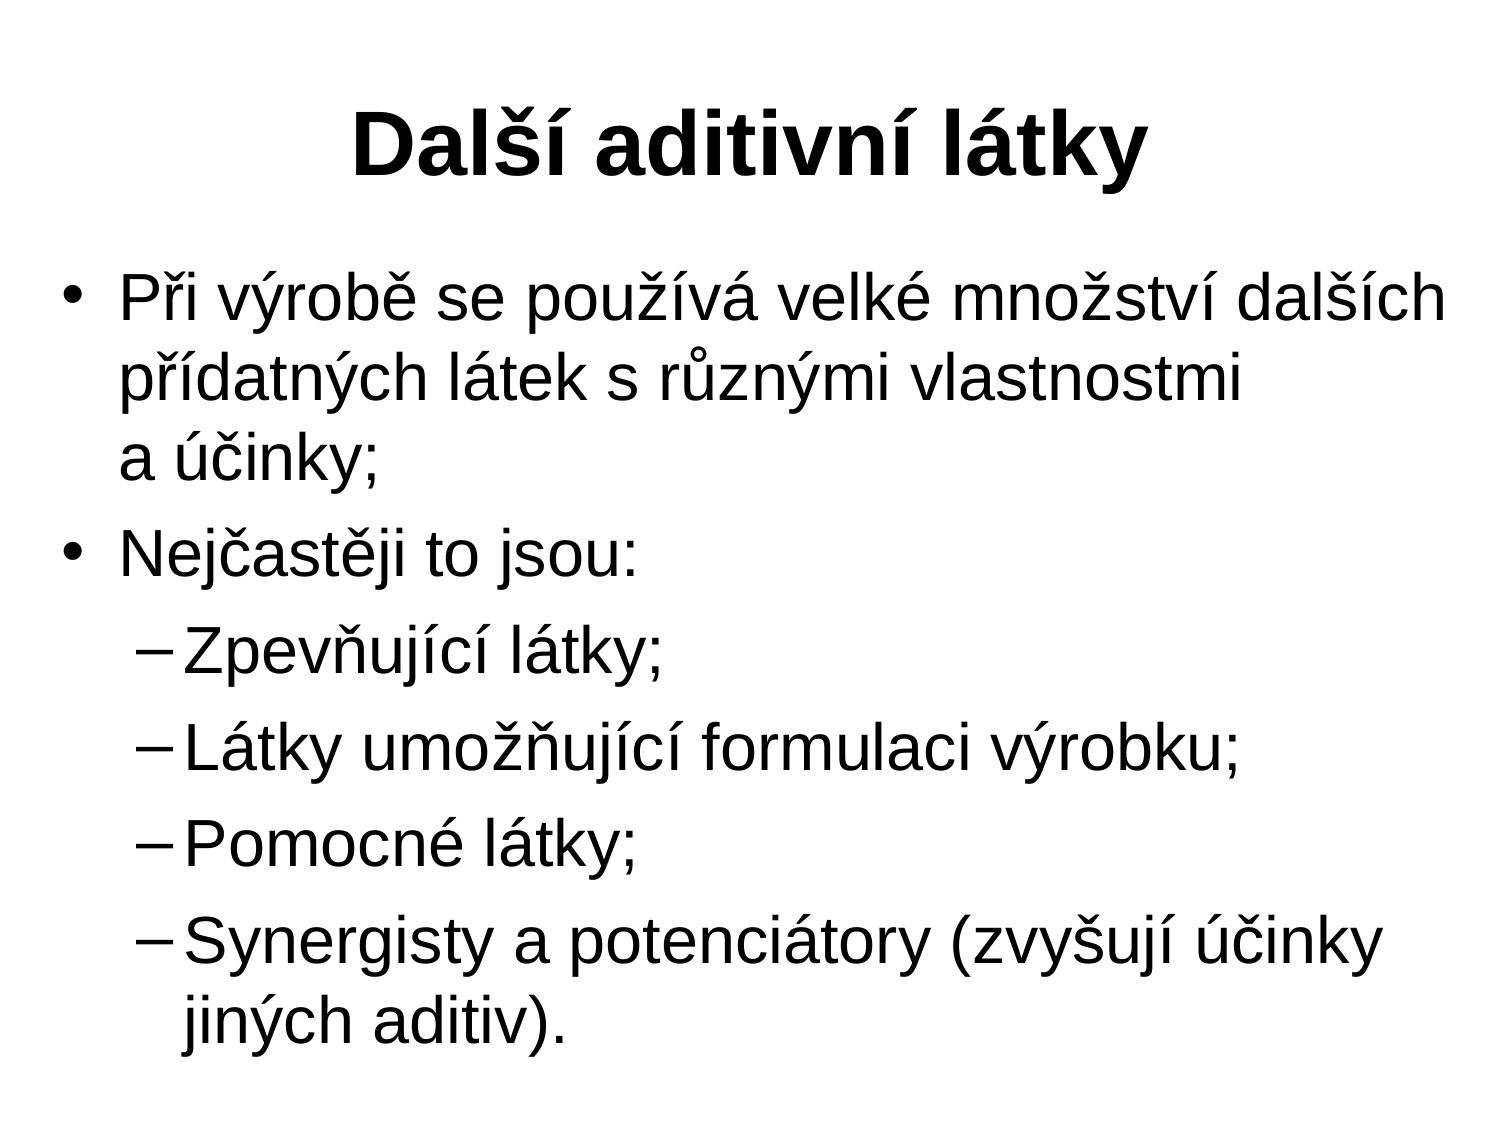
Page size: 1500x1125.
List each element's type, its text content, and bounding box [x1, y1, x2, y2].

title Další aditivní látky [75, 45, 1426, 233]
list Při výrobě se používá velké množství dalších přídatných látek s různými vlastnostmi a účinky; Nejčastěji to jsou: Zpevňující látky; Látky umožňující formulaci výrobku; Pomocné látky; Synergisty a potenciátory (zvyšují účinky jiných aditiv). [46, 246, 1465, 1125]
